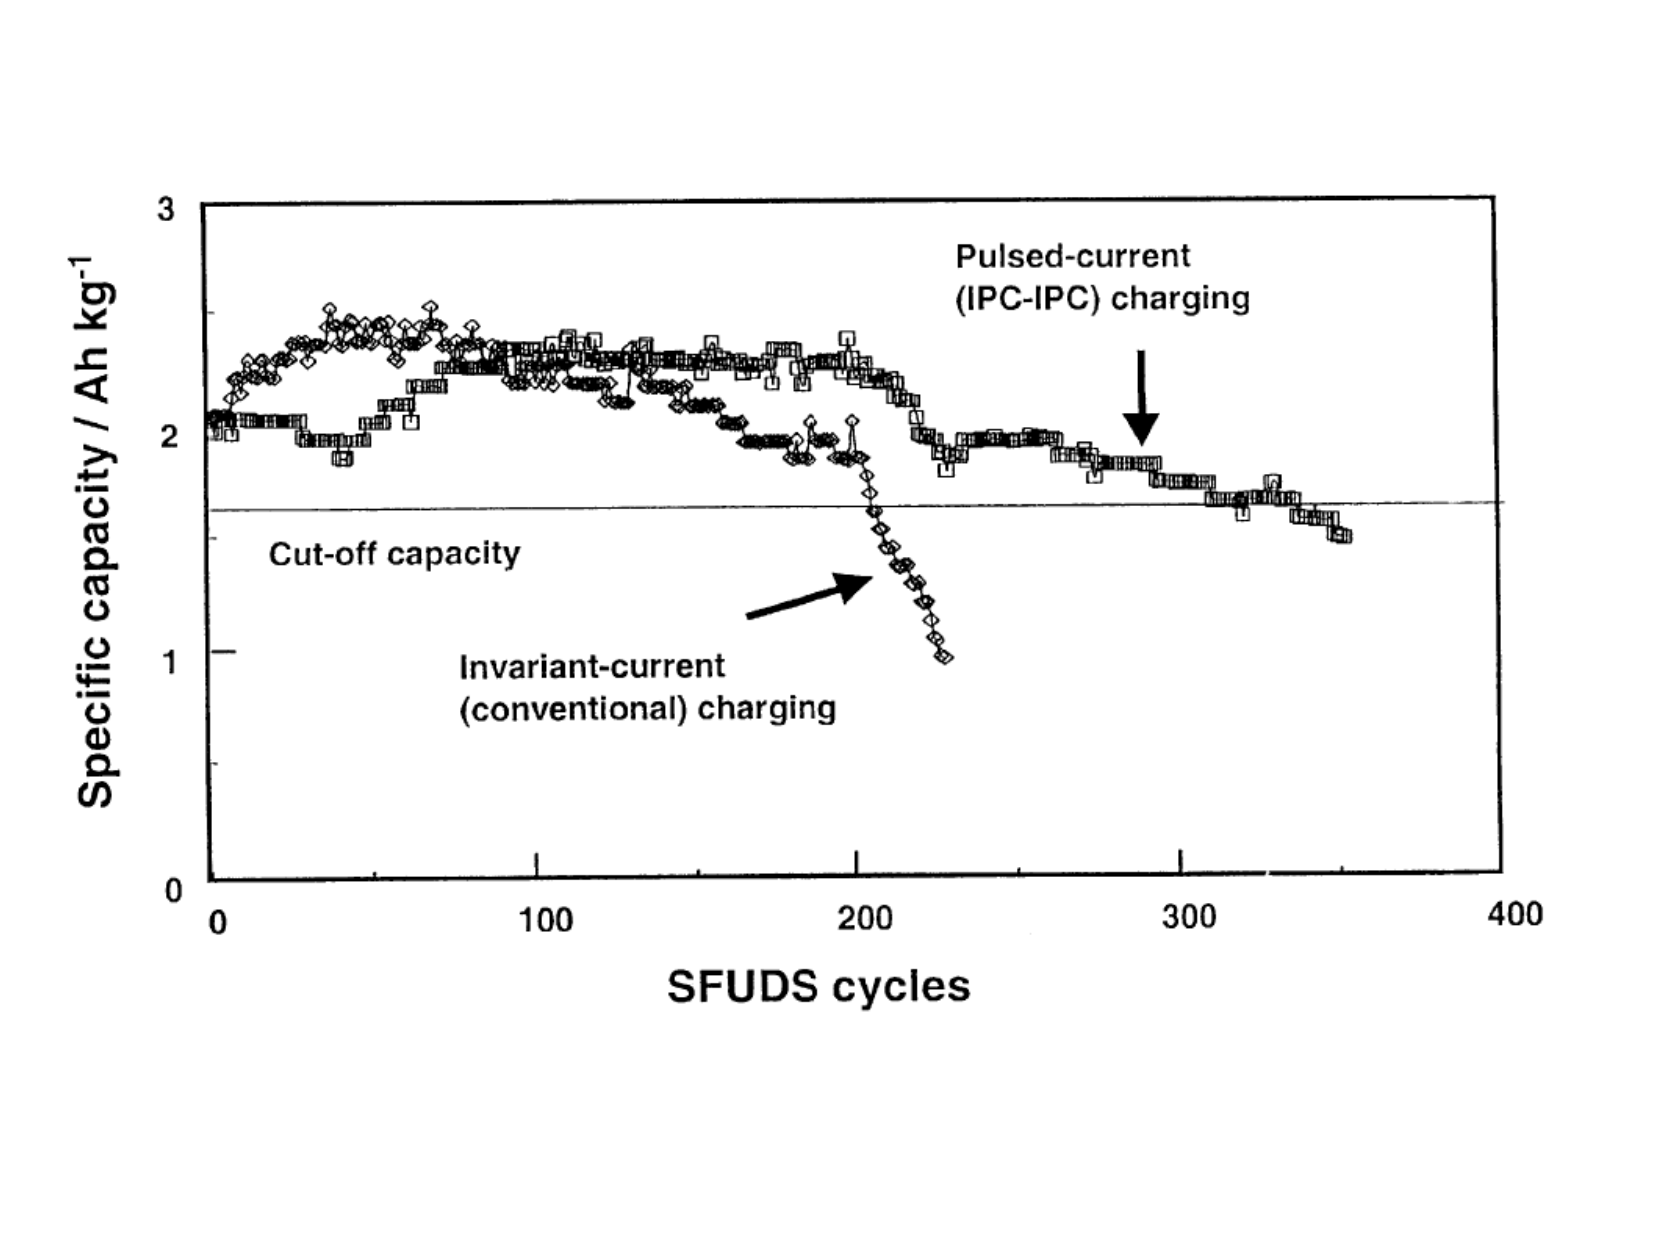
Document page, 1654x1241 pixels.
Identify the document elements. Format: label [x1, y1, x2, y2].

picture [43, 149, 1576, 1021]
